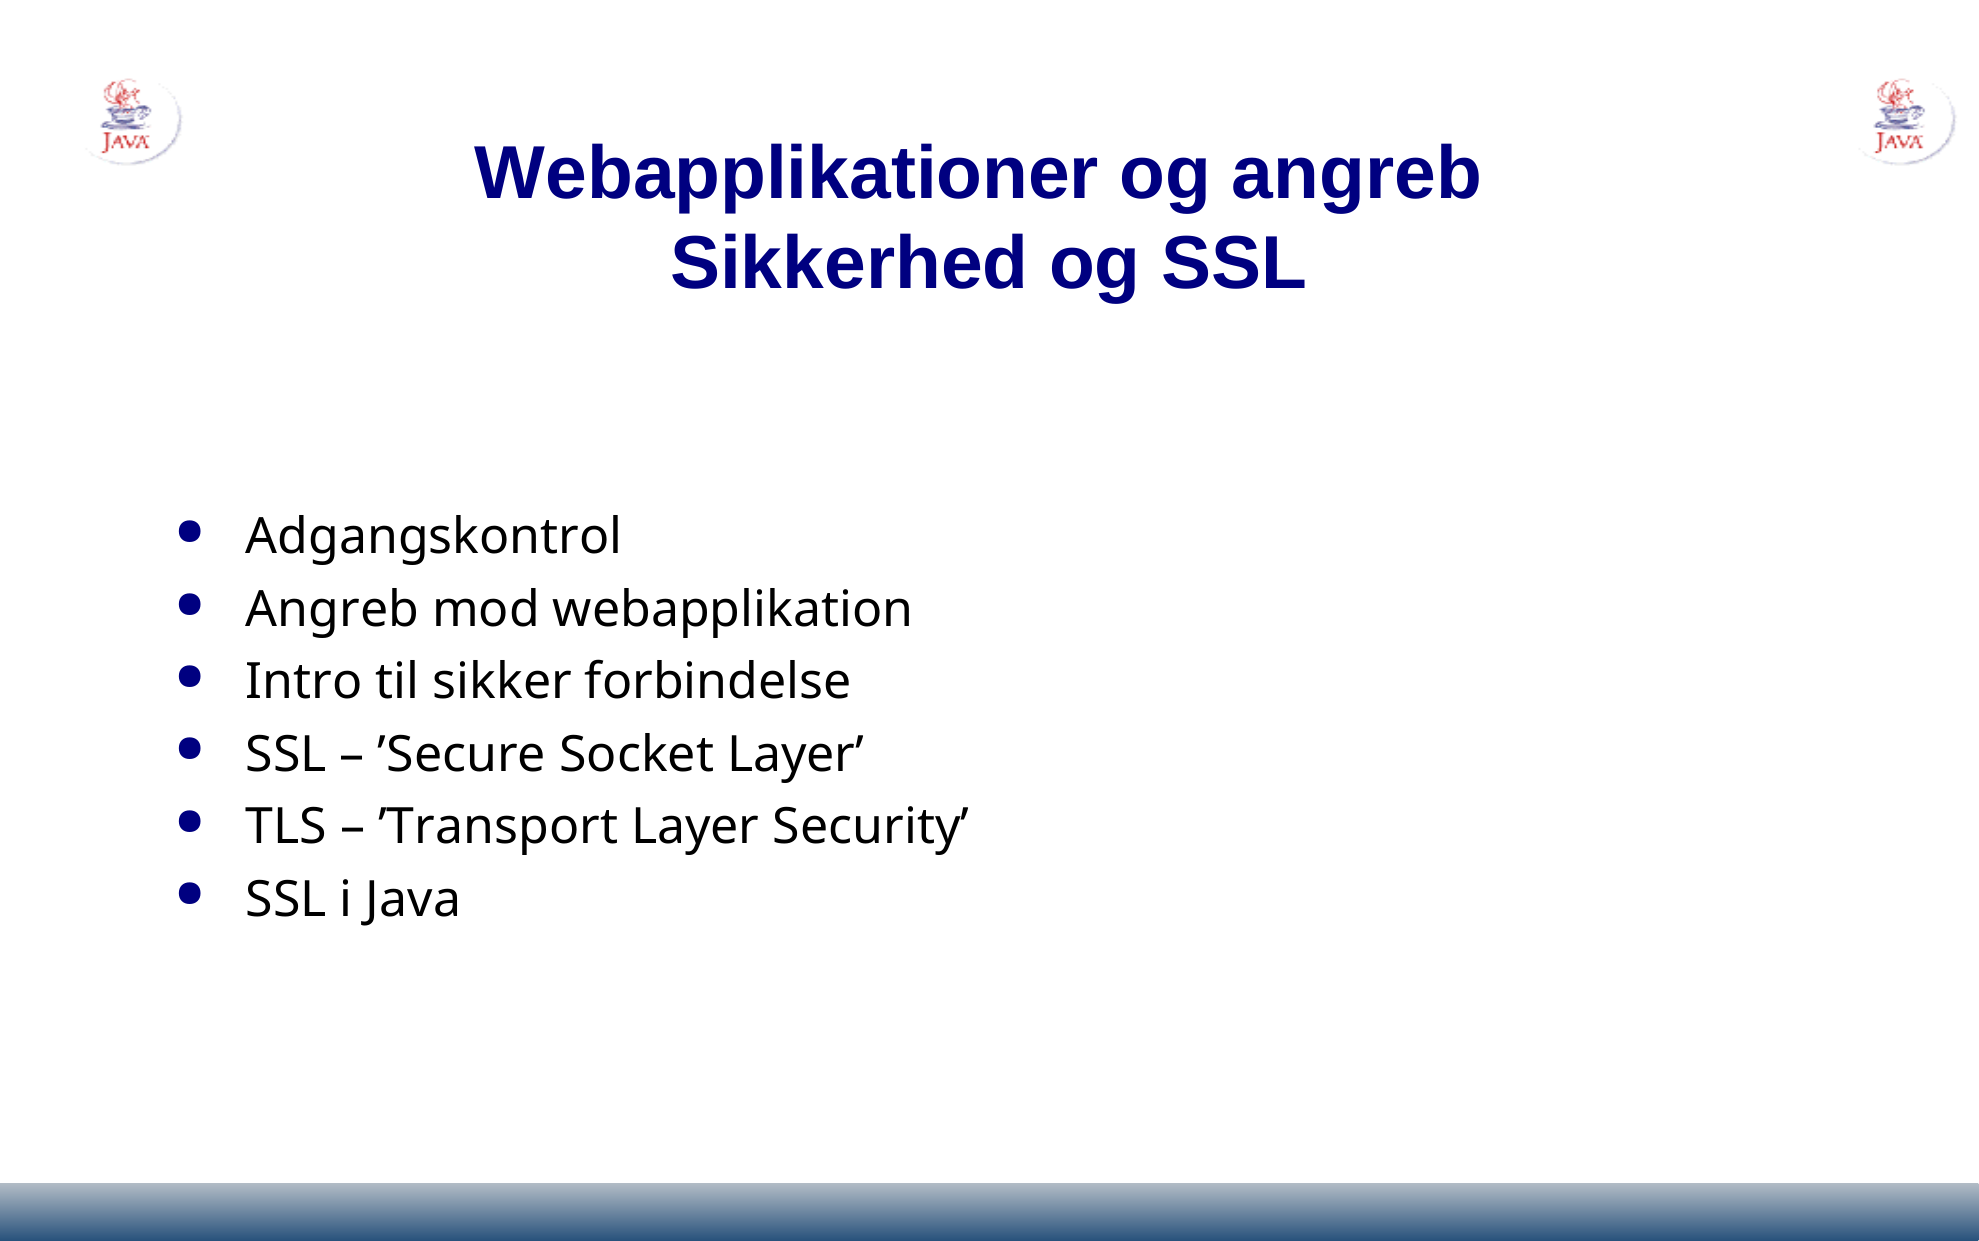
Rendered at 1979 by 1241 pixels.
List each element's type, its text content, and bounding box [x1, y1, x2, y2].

list Adgangskontrol Angreb mod webapplikation Intro til sikker forbindelse SSL – ’Secure Socket Layer’ TLS – ’Transport Layer Security’ SSL i Java [148, 495, 1830, 1103]
picture [69, 71, 187, 169]
picture [1842, 71, 1961, 169]
title Webapplikationer og angreb Sikkerhed og SSL [148, 105, 1830, 322]
